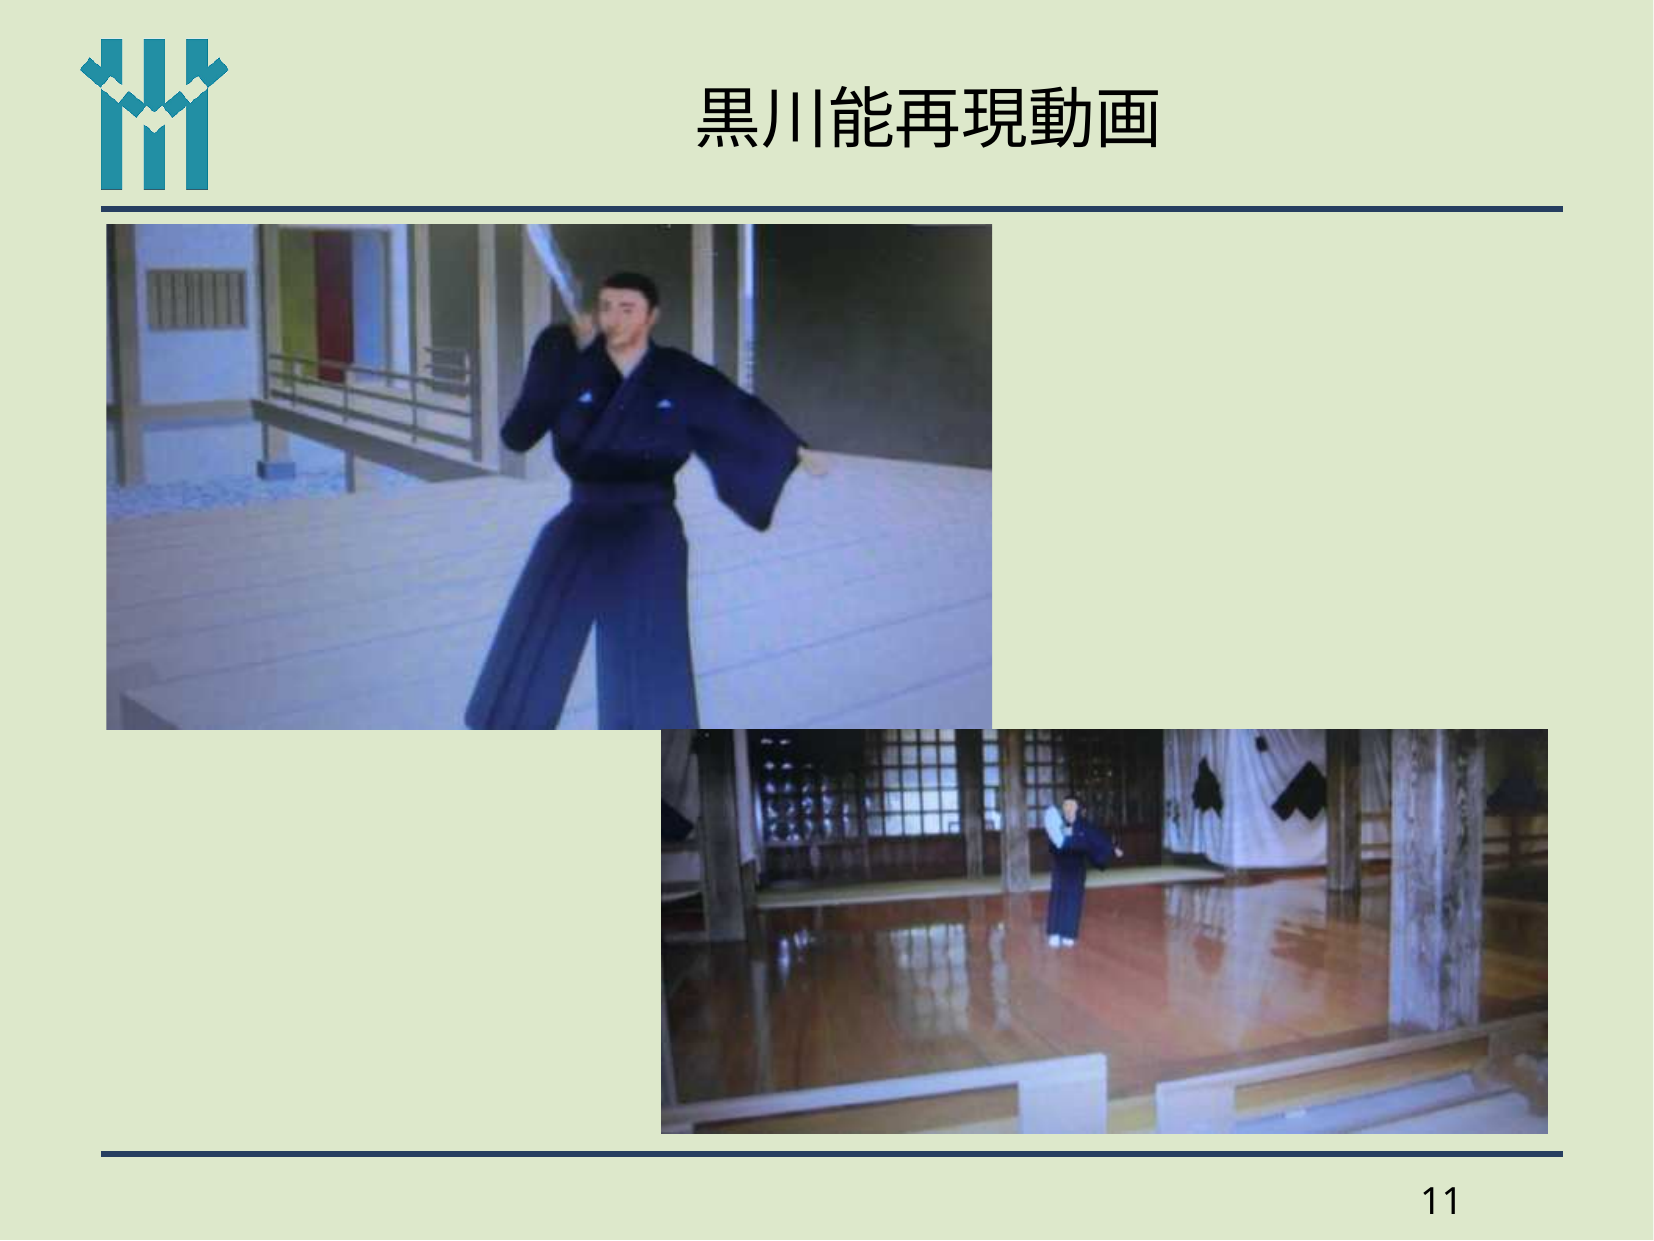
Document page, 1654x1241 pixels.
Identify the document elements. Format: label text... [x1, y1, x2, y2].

picture [106, 224, 1548, 1134]
title 黒川能再現動画 [295, 24, 1561, 203]
picture [59, 15, 249, 209]
